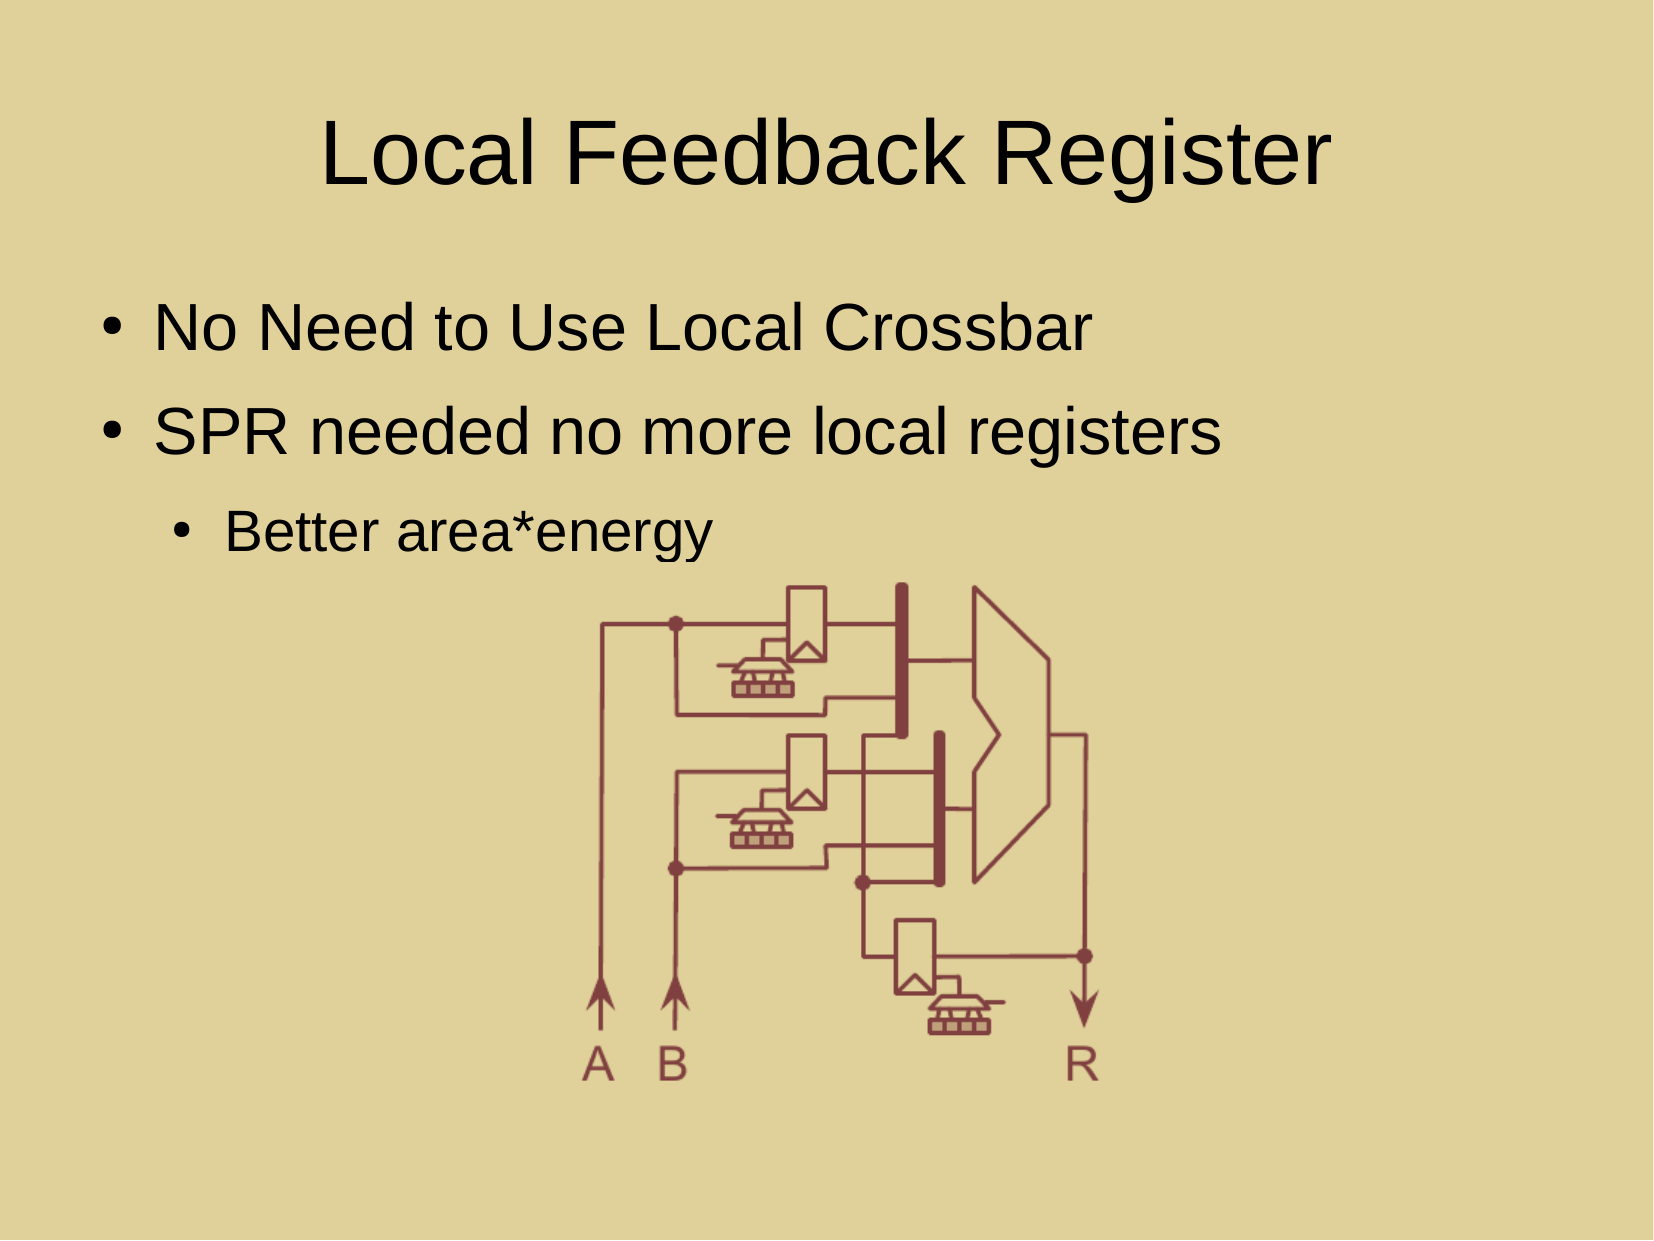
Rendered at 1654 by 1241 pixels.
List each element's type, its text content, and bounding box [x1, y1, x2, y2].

picture [525, 562, 1164, 1119]
title Local Feedback Register [82, 49, 1571, 257]
list No Need to Use Local Crossbar SPR needed no more local registers Better area*energy [82, 290, 1571, 1109]
